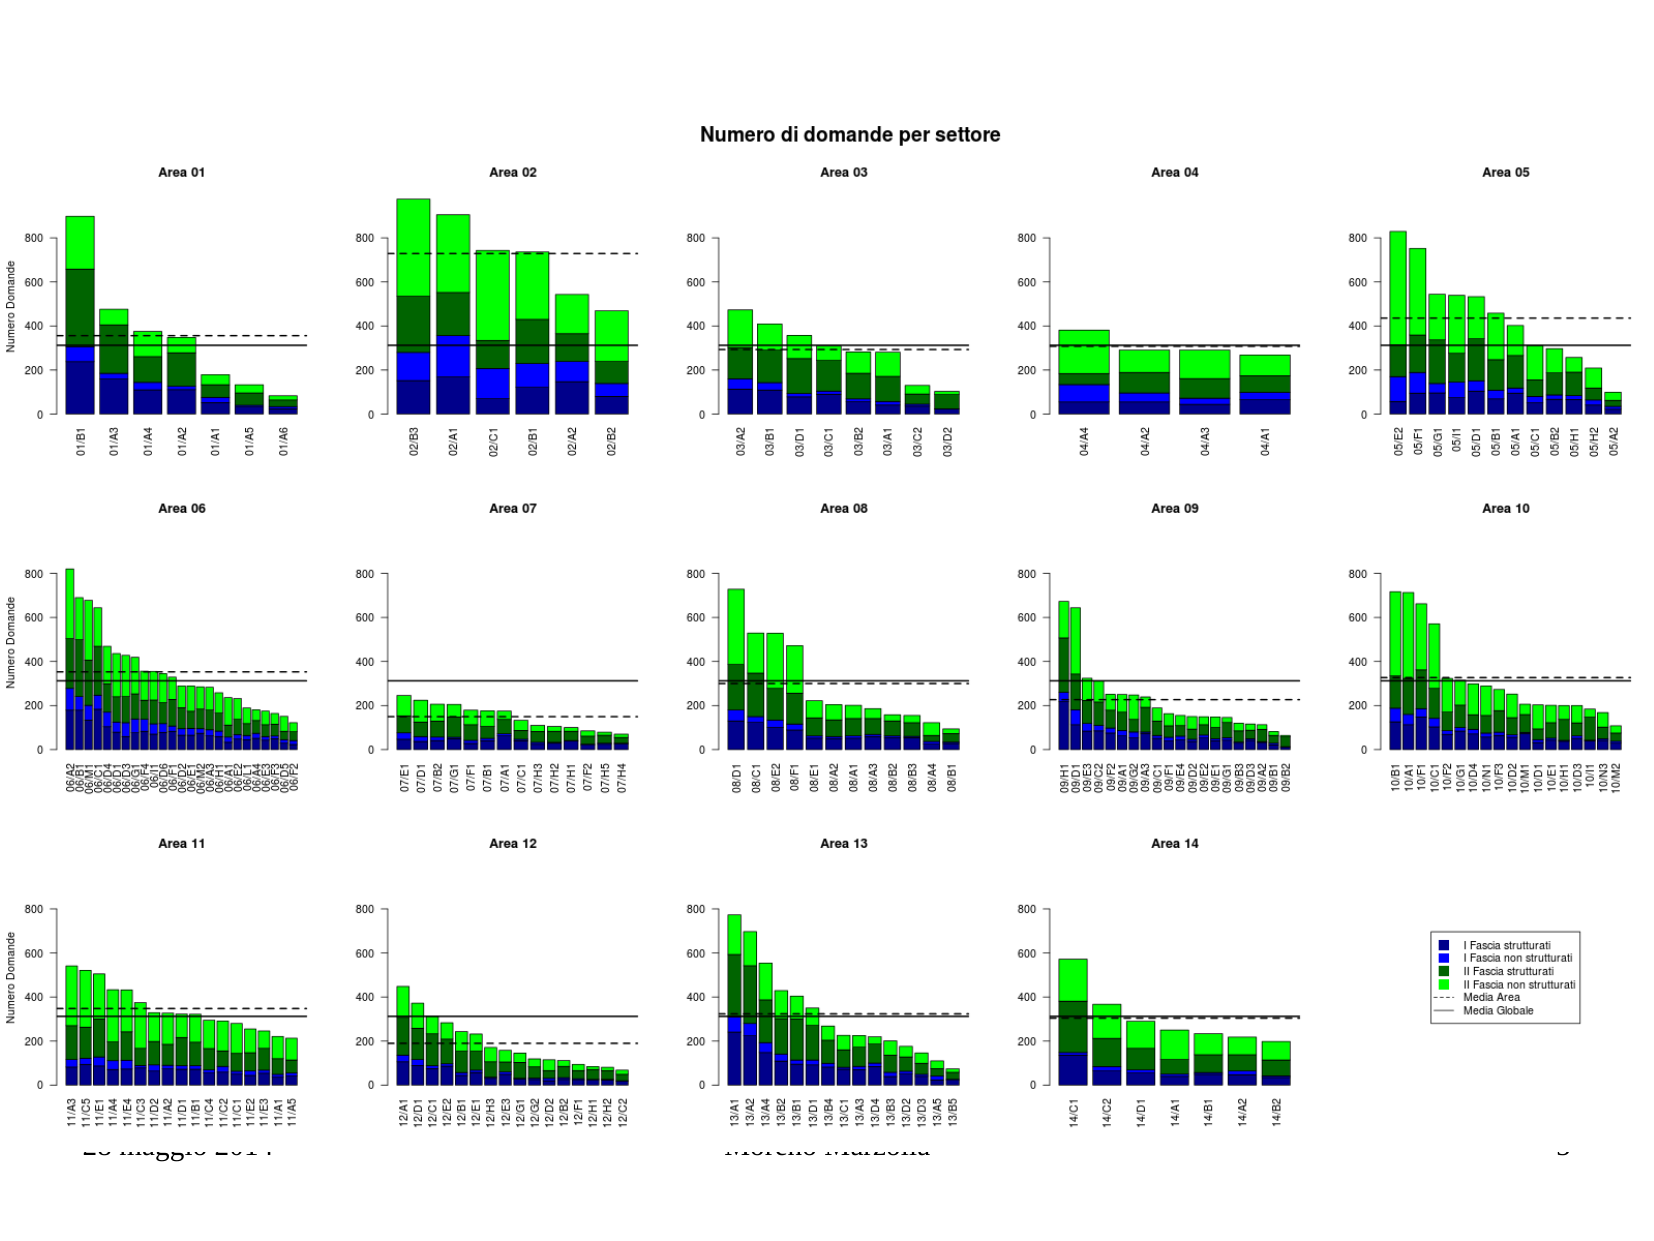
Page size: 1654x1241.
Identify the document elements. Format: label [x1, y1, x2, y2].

picture [3, 93, 1654, 1153]
